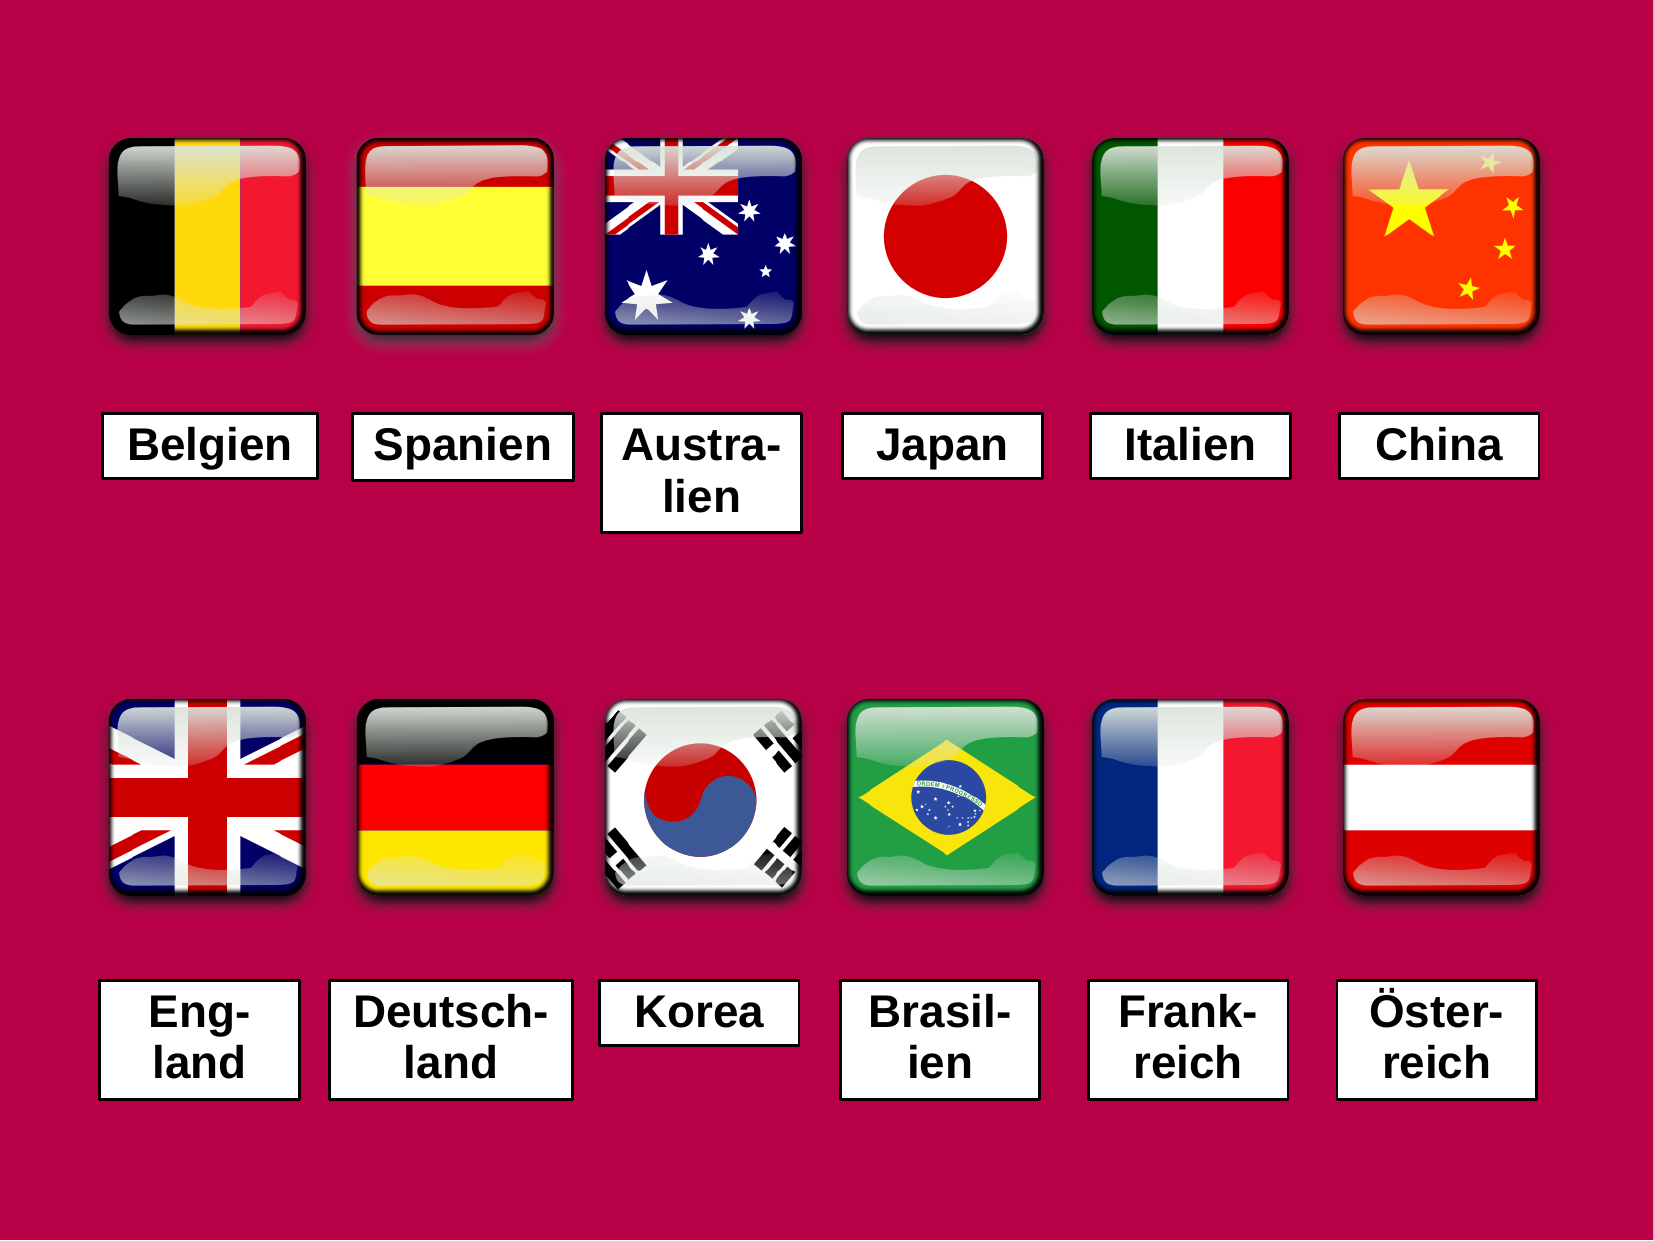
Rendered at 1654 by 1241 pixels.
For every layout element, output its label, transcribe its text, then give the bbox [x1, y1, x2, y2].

text_box Italien [1090, 413, 1291, 479]
text_box Japan [842, 413, 1043, 479]
picture [59, 88, 1589, 384]
text_box Öster- reich [1337, 980, 1537, 1100]
text_box Spanien [352, 413, 574, 481]
text_box Brasil- ien [840, 980, 1040, 1100]
text_box Eng- land [99, 980, 300, 1100]
text_box Korea [599, 980, 800, 1046]
text_box Austra- lien [601, 413, 802, 533]
text_box China [1339, 413, 1539, 479]
text_box Belgien [102, 413, 318, 479]
text_box Frank- reich [1088, 980, 1288, 1100]
picture [59, 649, 1589, 945]
text_box Deutsch-land [329, 980, 573, 1100]
